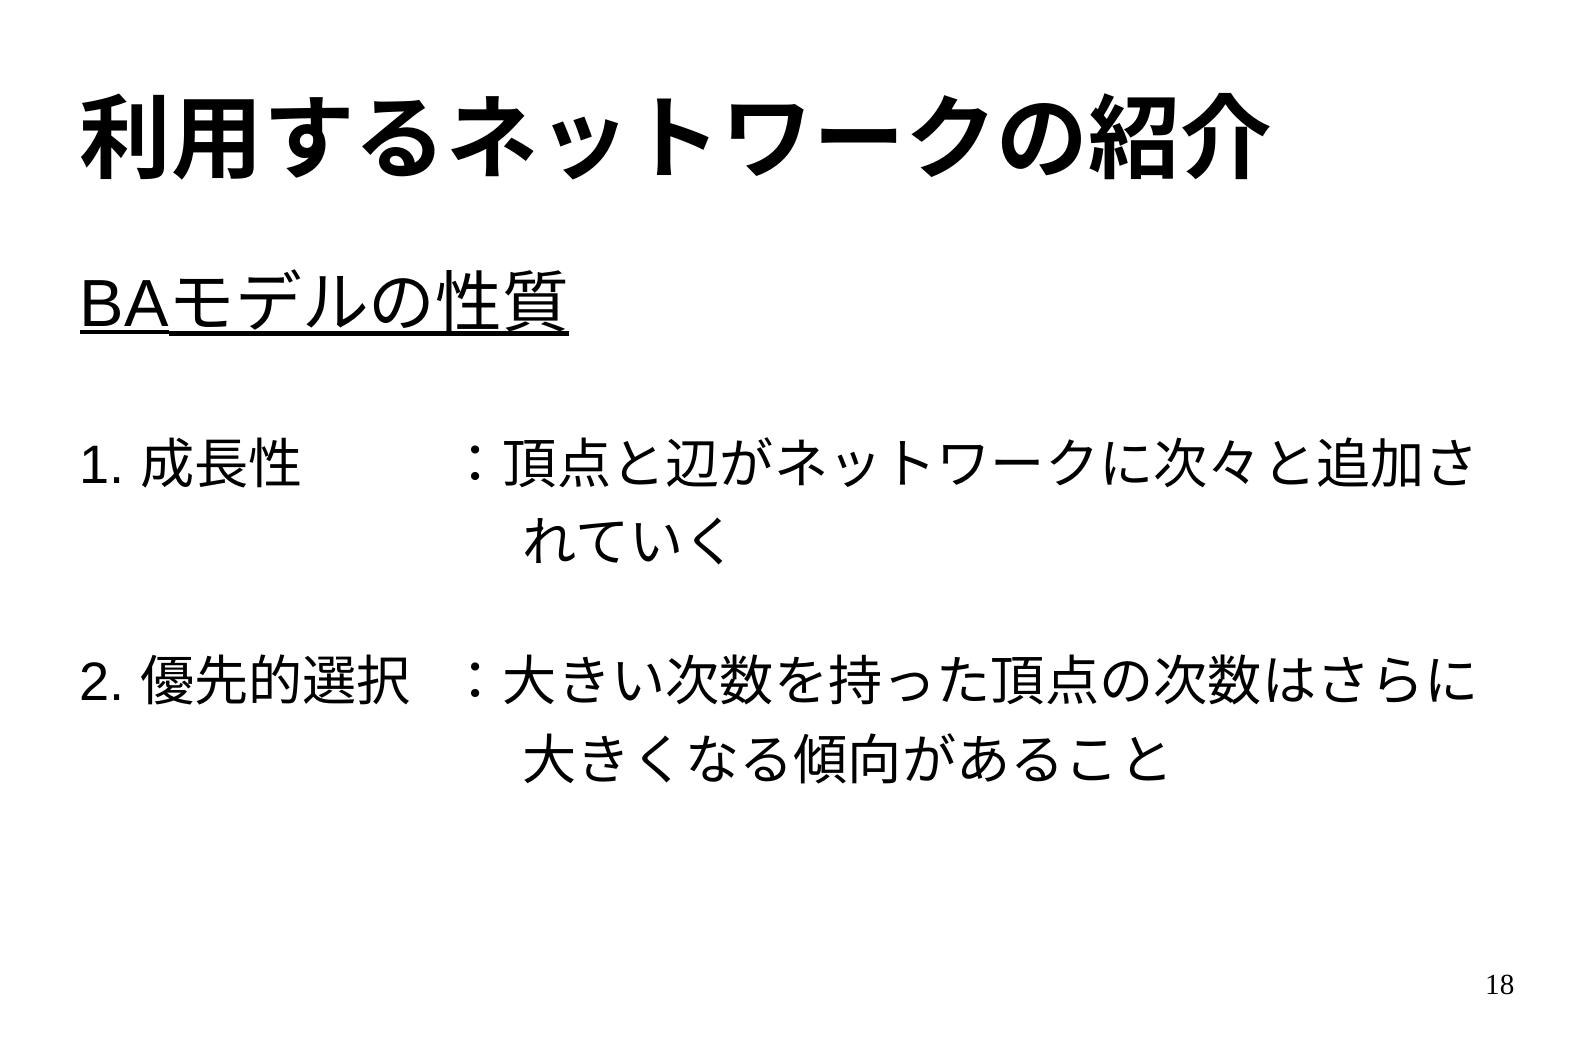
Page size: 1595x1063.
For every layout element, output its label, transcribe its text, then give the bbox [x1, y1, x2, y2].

title 利用するネットワークの紹介 [79, 49, 1515, 213]
subtitle BAモデルの性質 1. 成長性 ：頂点と辺がネットワークに次々と追加さ れていく 2. 優先的選択 ：大きい次数を持った頂点の次数はさらに 大きくなる傾向があること [79, 248, 1515, 936]
